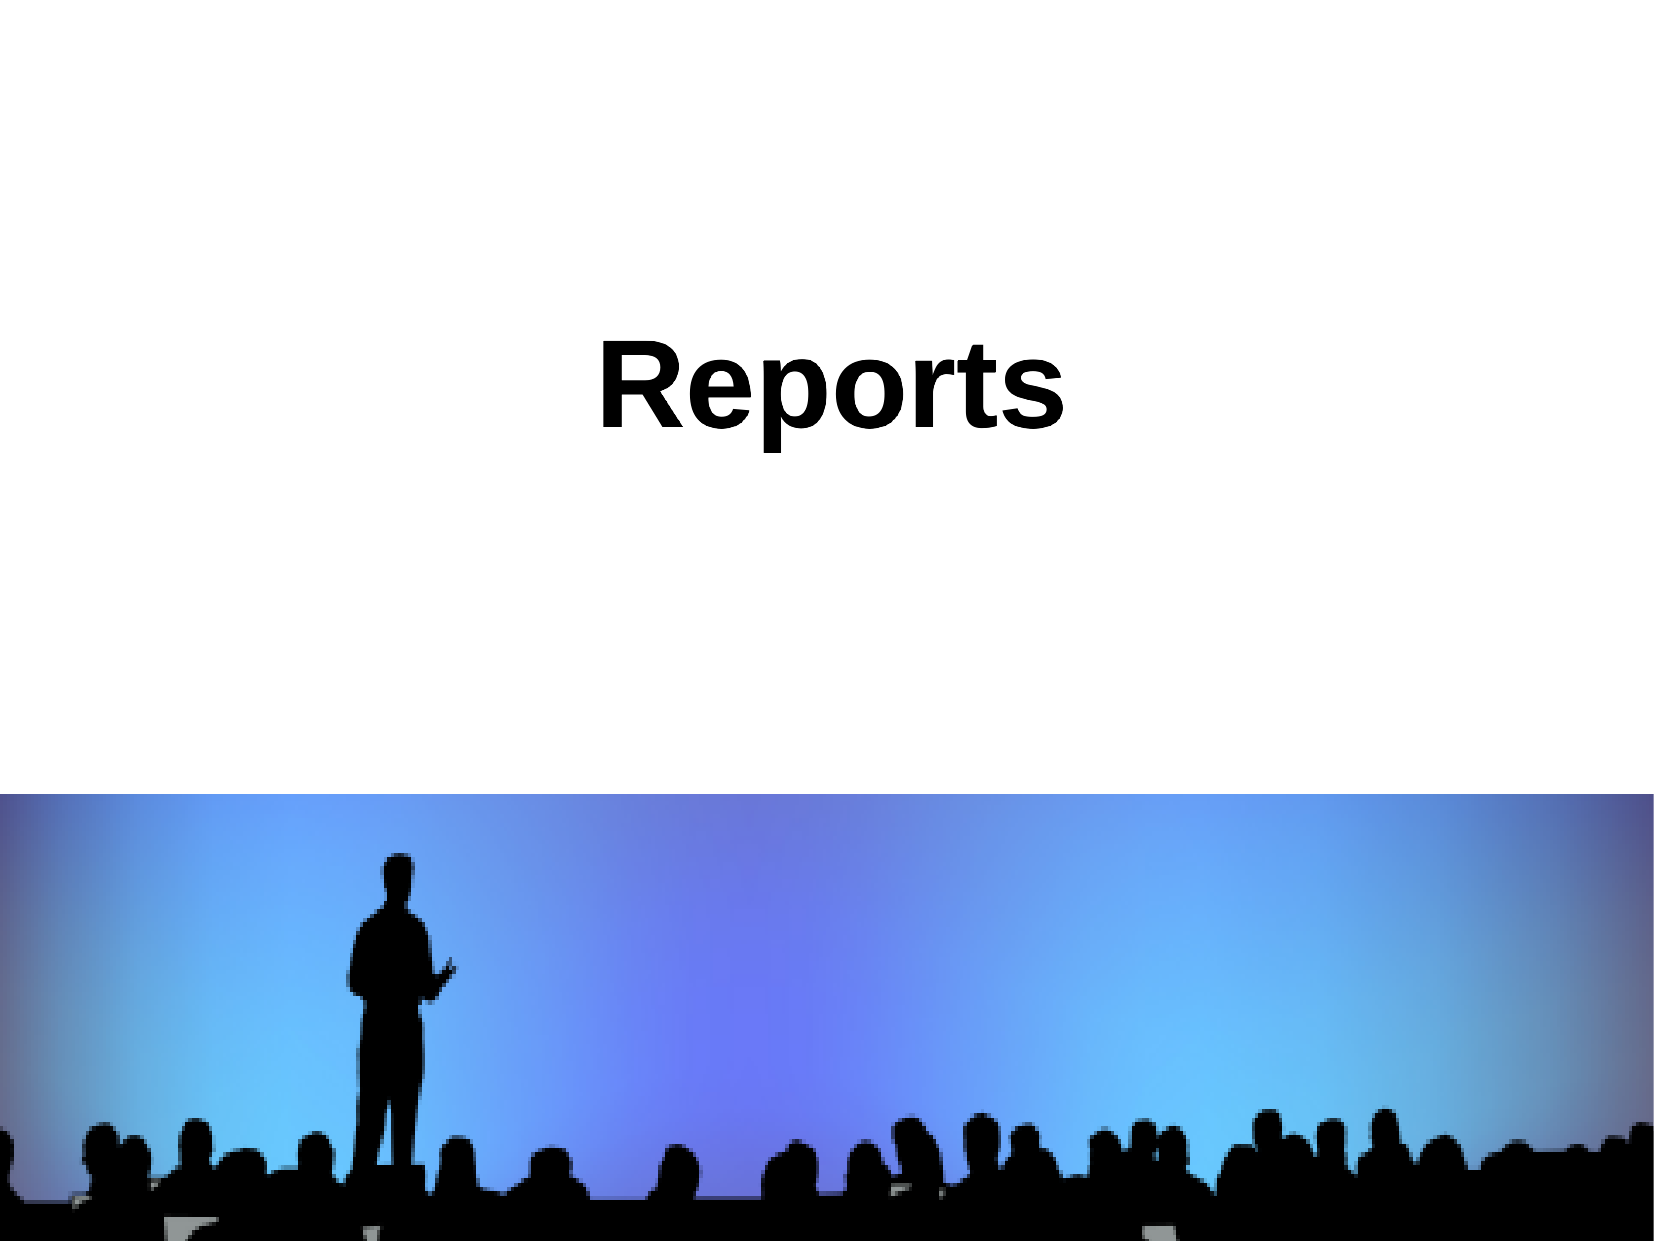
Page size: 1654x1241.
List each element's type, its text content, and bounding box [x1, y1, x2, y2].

picture [0, 794, 1654, 1241]
title Reports [87, 287, 1576, 480]
